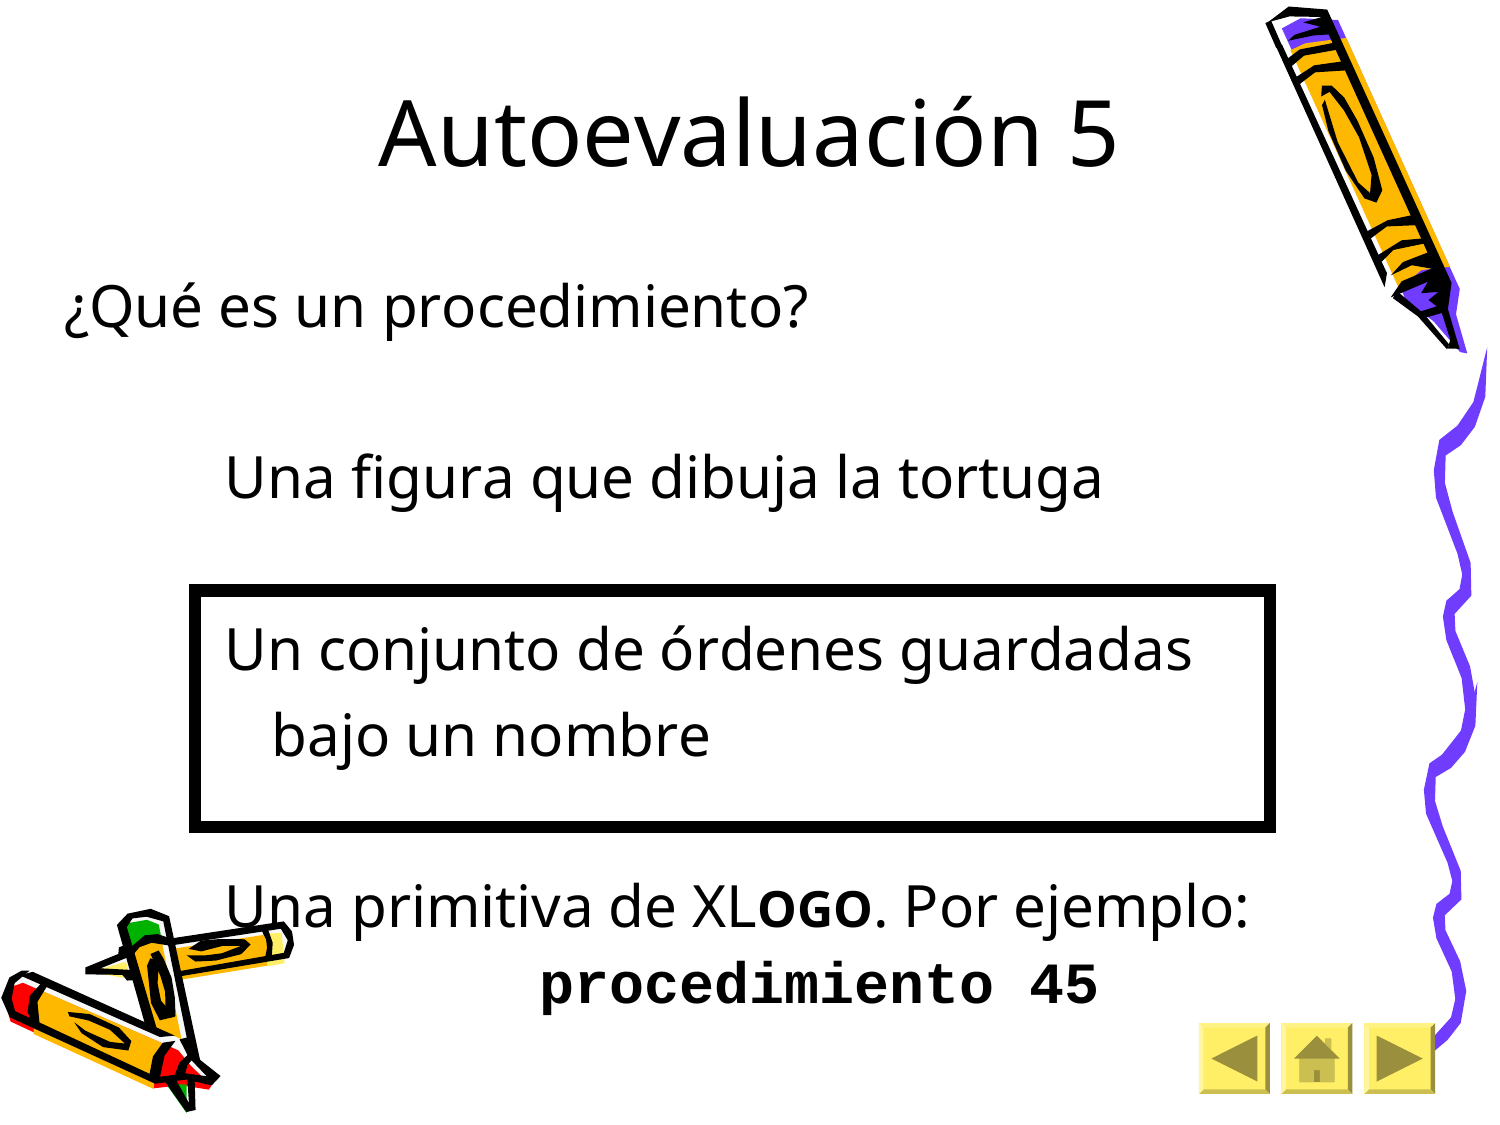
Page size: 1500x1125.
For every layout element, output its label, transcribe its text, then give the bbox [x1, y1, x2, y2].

text_box [1200, 1023, 1270, 1094]
title Autoevaluación 5 [49, 37, 1451, 225]
text_box [1366, 1023, 1436, 1094]
text_box [1283, 1023, 1353, 1094]
list ¿Qué es un procedimiento? Una figura que dibuja la tortuga Un conjunto de órdenes guardadas bajo un nombre Una primitiva de XLOGO. Por ejemplo: procedimiento 45 [49, 262, 1459, 1049]
